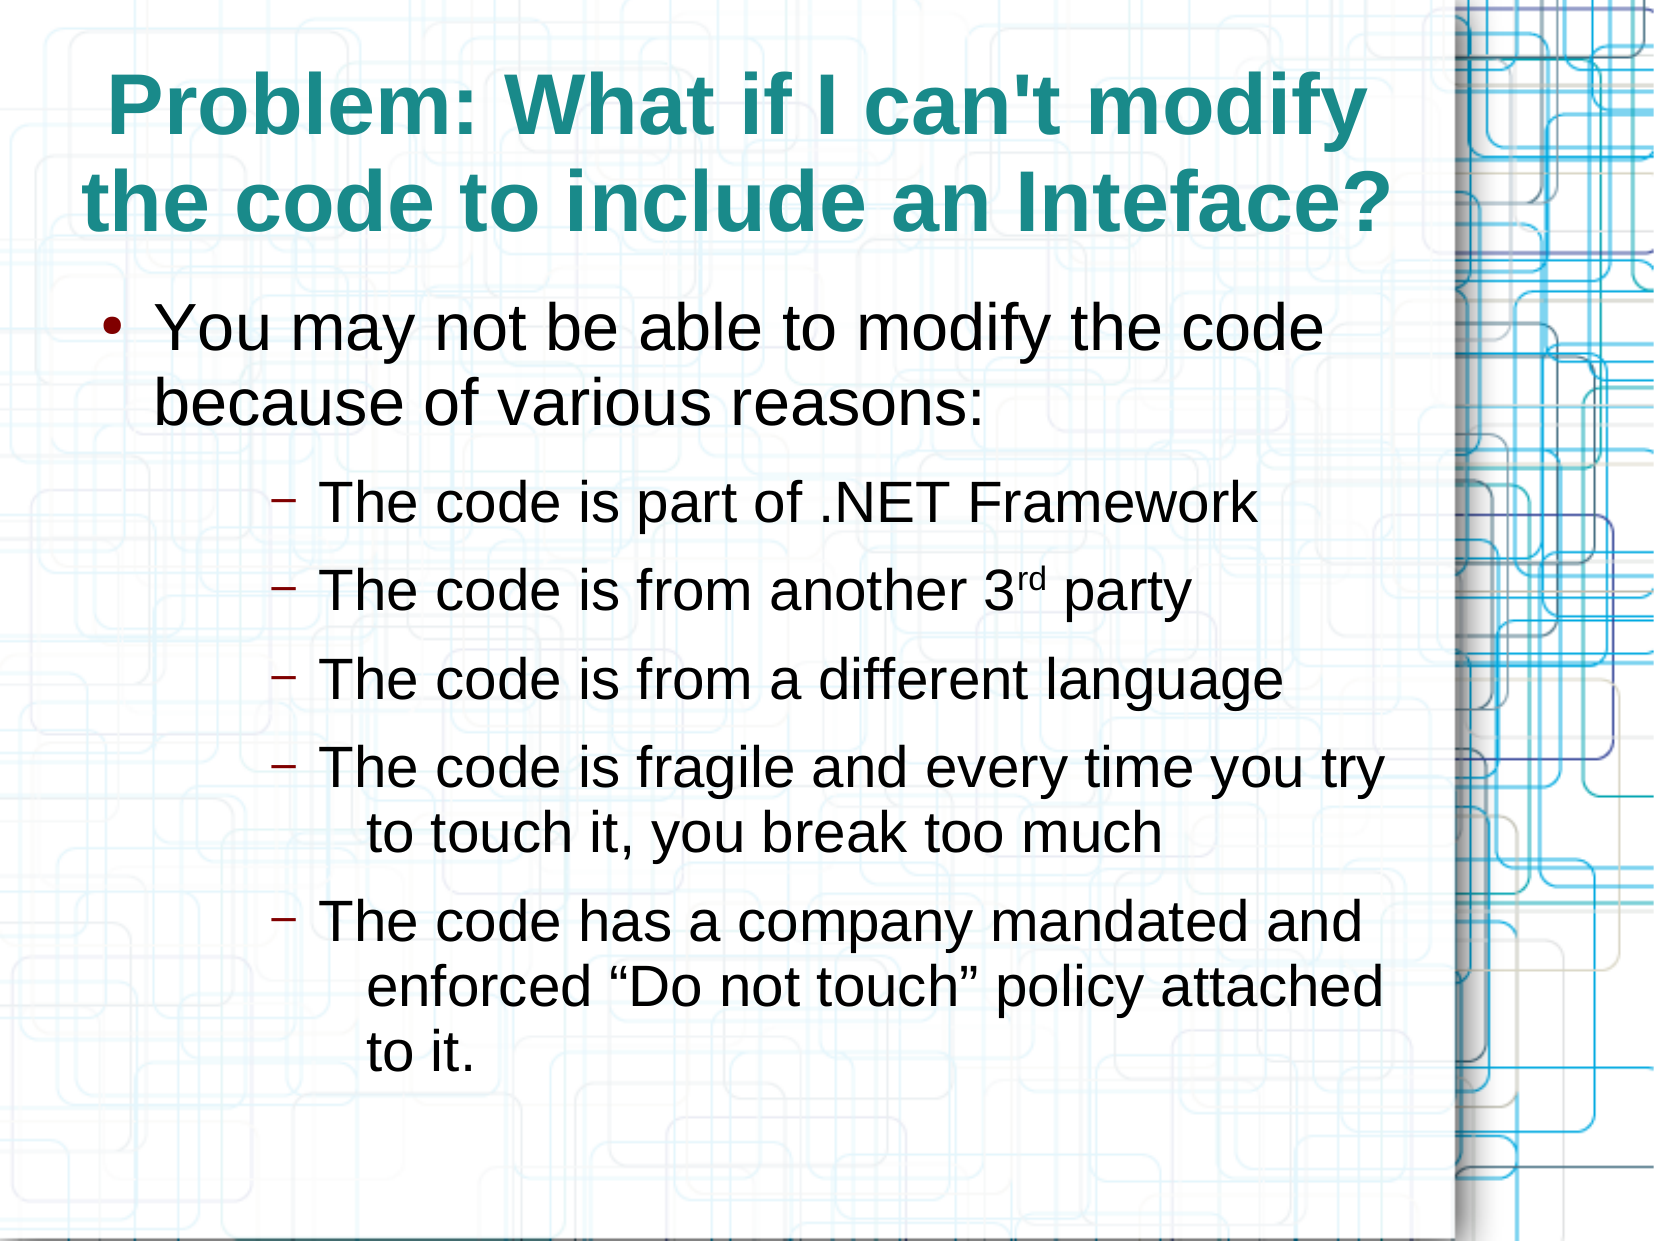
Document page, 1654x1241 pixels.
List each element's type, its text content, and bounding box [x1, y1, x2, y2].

list You may not be able to modify the code because of various reasons: The code is part of .NET Framework The code is from another 3rd party The code is from a different language The code is fragile and every time you try to touch it, you break too much The code has a company mandated and enforced “Do not touch” policy attached to it. [82, 290, 1418, 1109]
title Problem: What if I can't modify the code to include an Inteface? [59, 49, 1418, 257]
picture [0, 0, 1654, 1241]
